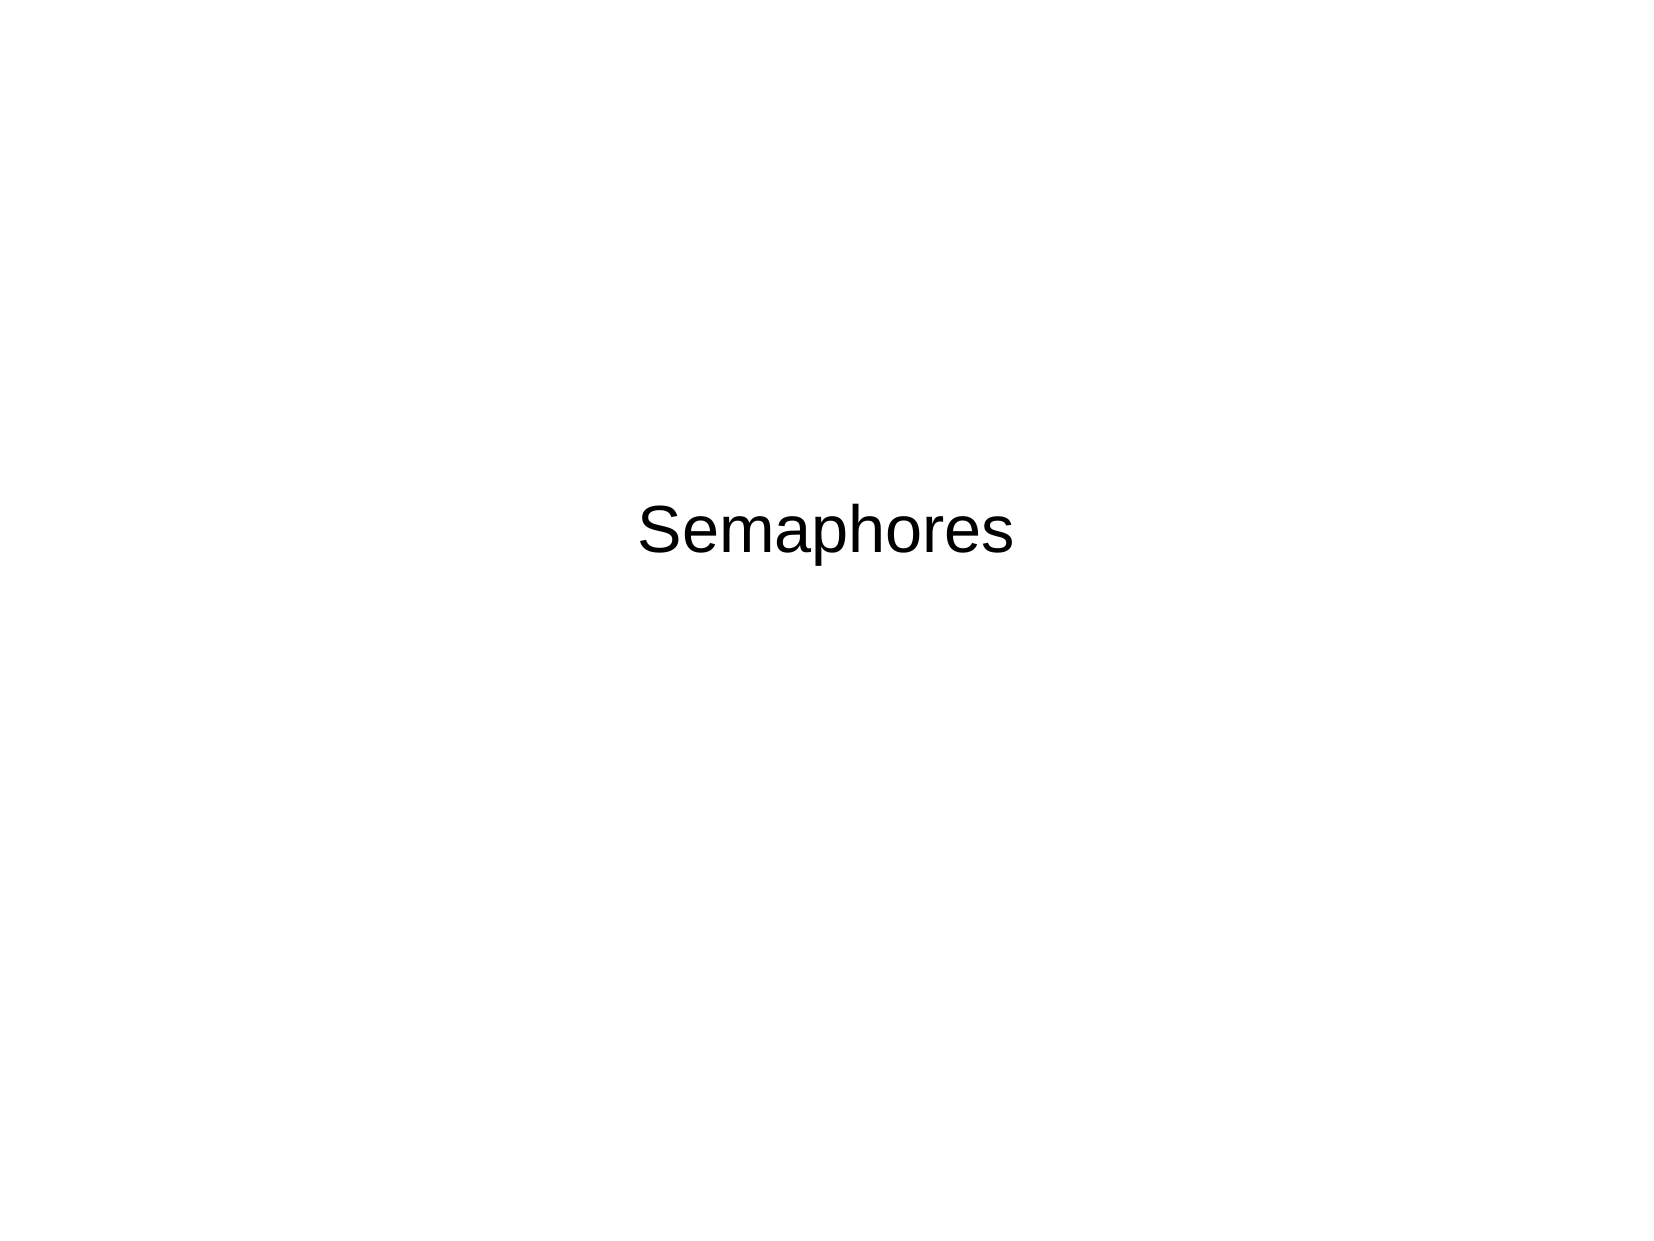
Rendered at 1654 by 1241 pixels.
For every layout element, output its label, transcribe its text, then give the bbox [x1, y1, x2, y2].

subtitle Semaphores [82, 49, 1571, 1010]
